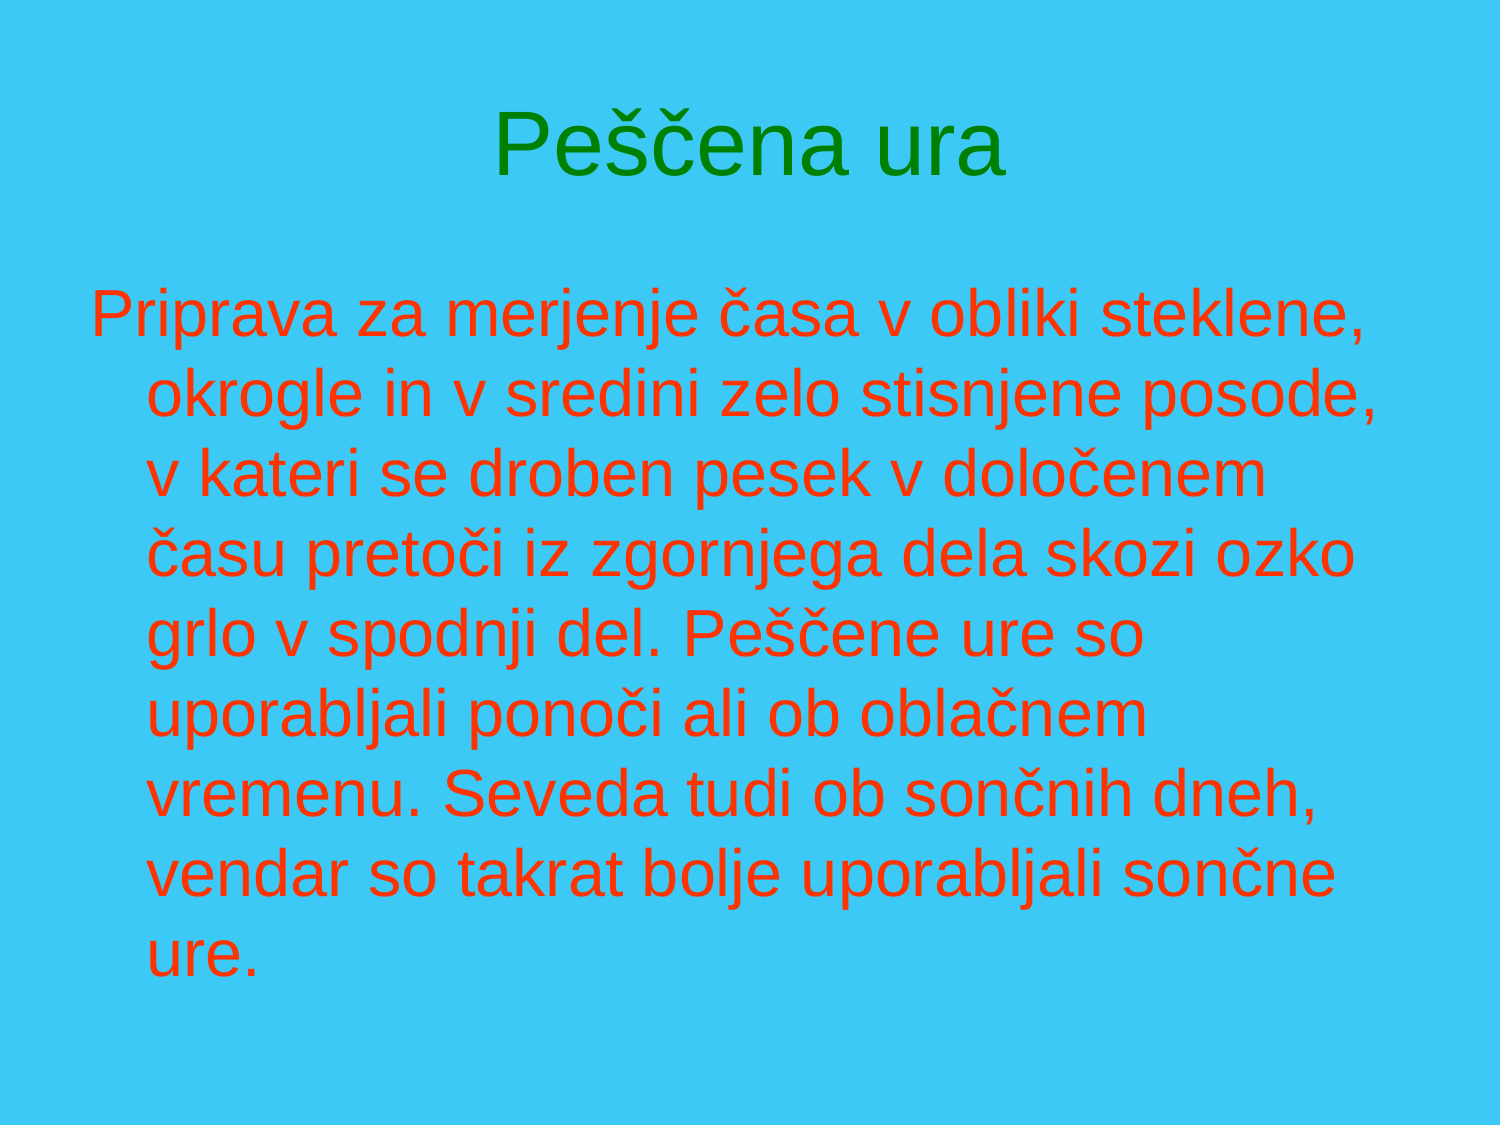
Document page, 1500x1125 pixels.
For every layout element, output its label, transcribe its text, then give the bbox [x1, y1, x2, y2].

title Peščena ura [75, 45, 1425, 233]
list Priprava za merjenje časa v obliki steklene, okrogle in v sredini zelo stisnjene posode, v kateri se droben pesek v določenem času pretoči iz zgornjega dela skozi ozko grlo v spodnji del. Peščene ure so uporabljali ponoči ali ob oblačnem vremenu. Seveda tudi ob sončnih dneh, vendar so takrat bolje uporabljali sončne ure. [75, 262, 1425, 1005]
